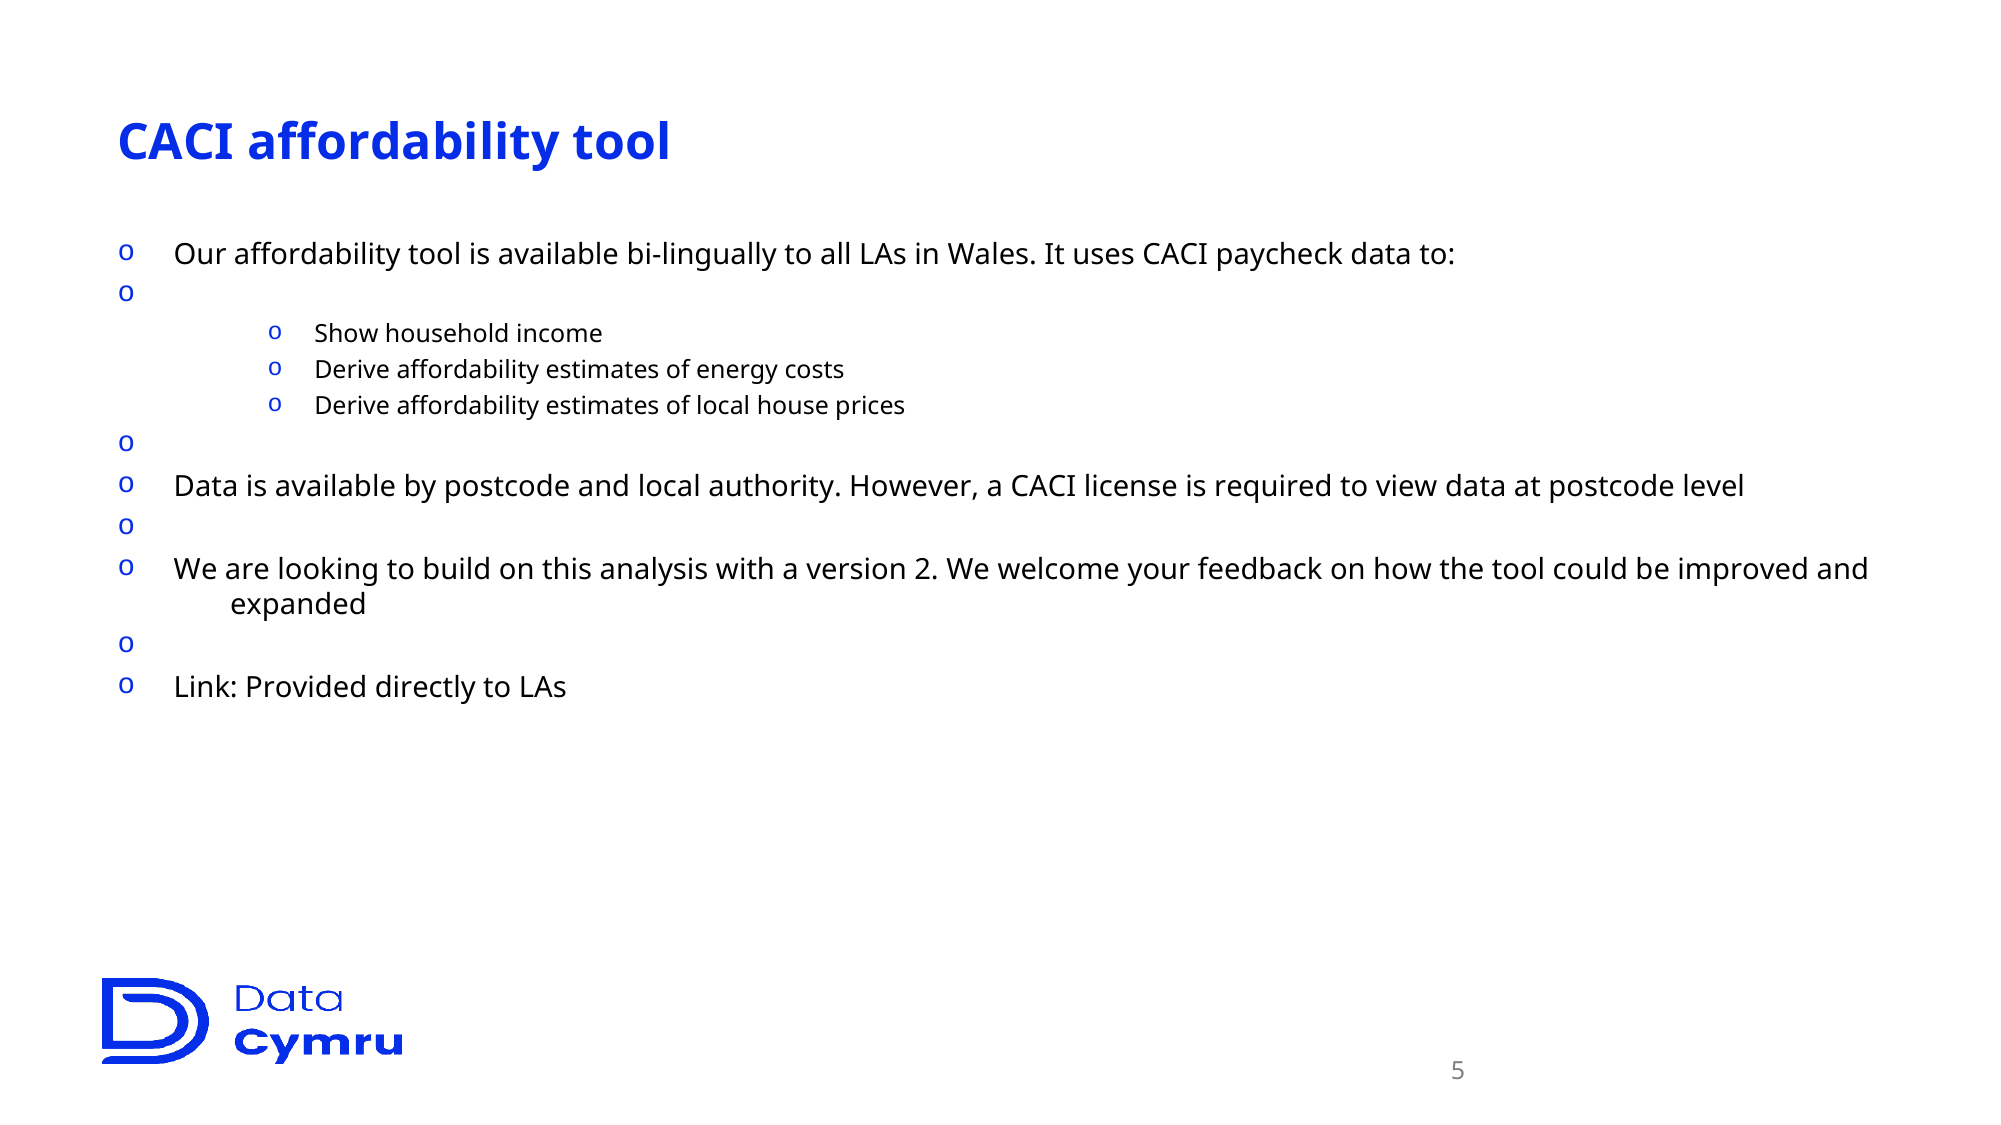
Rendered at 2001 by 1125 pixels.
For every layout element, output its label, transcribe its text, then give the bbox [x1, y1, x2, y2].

text_box 5 [1435, 1046, 1903, 1083]
title CACI affordability tool [101, 101, 1900, 228]
list Our affordability tool is available bi-lingually to all LAs in Wales. It uses CACI paycheck data to: Show household income Derive affordability estimates of energy costs Derive affordability estimates of local house prices Data is available by postcode and local authority. However, a CACI license is required to view data at postcode level We are looking to build on this analysis with a version 2. We welcome your feedback on how the tool could be improved and expanded Link: Provided directly to LAs [102, 227, 1903, 941]
